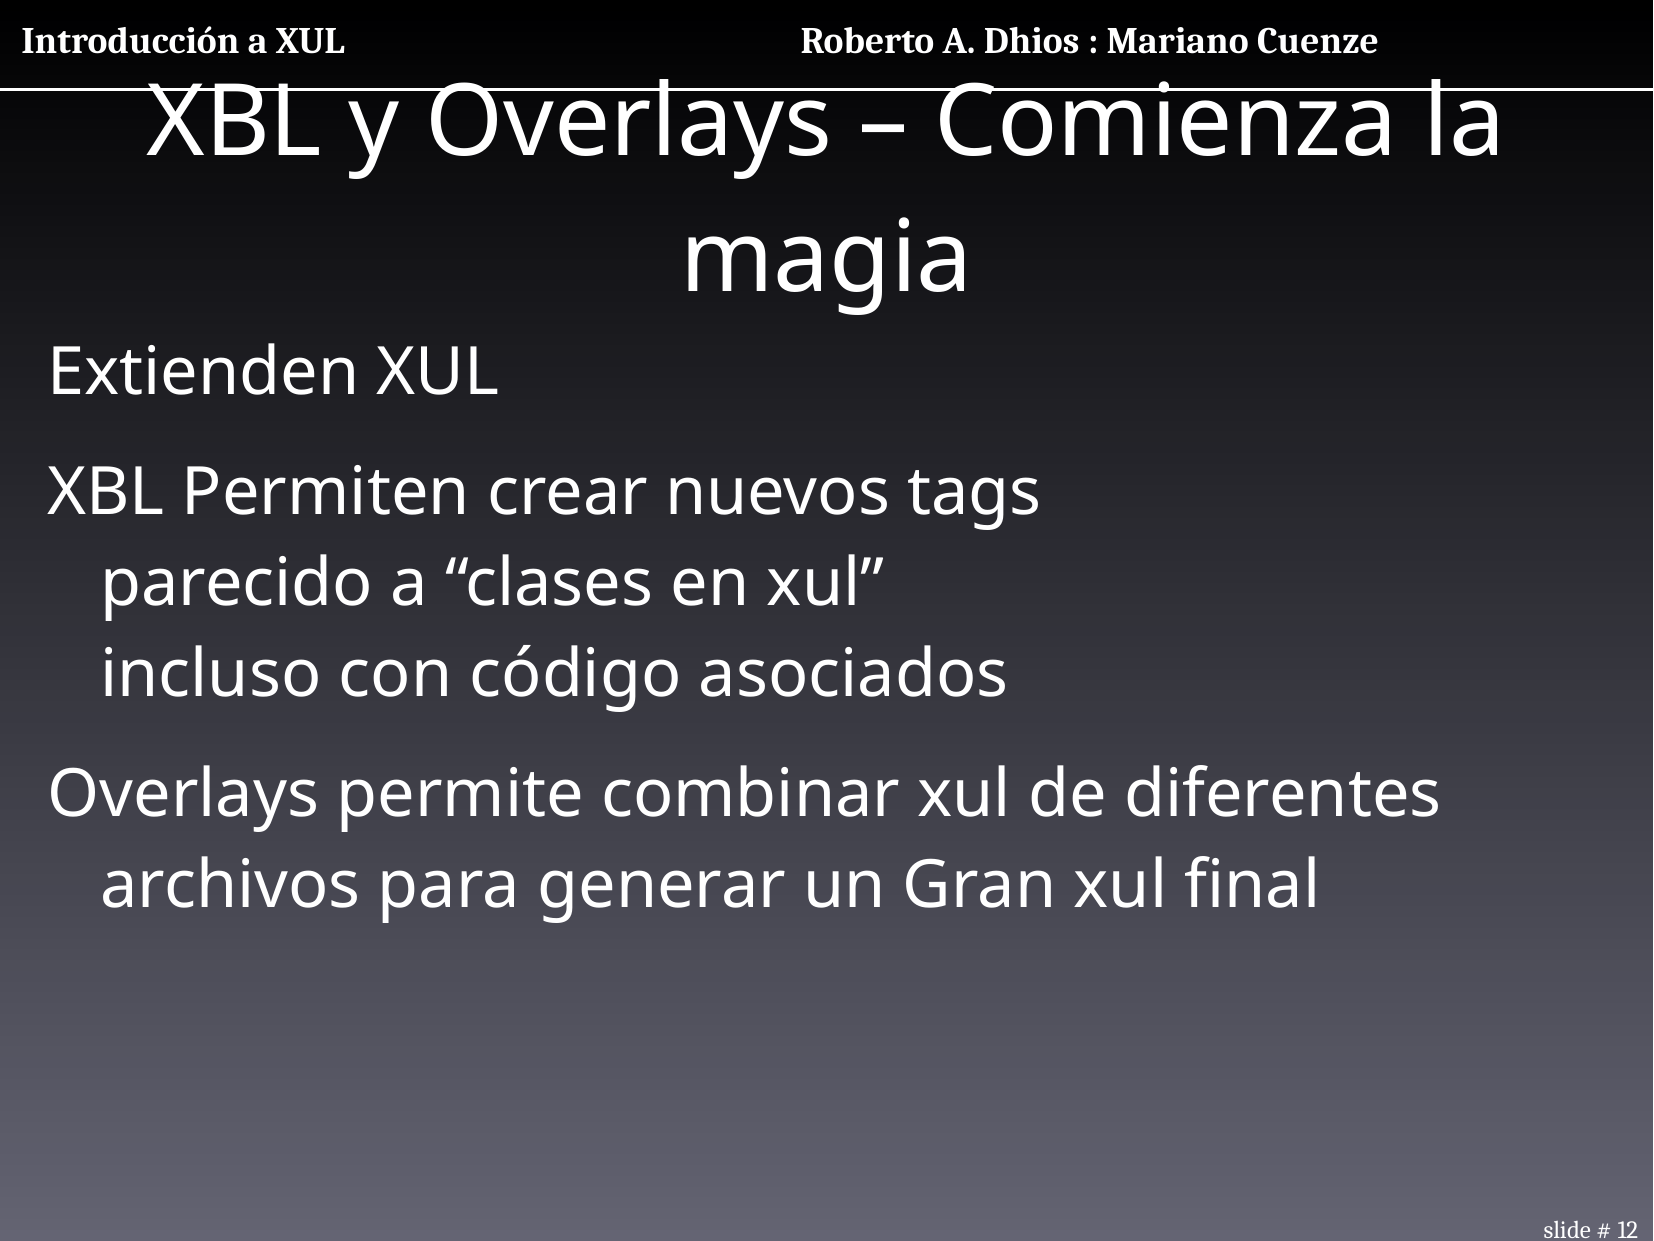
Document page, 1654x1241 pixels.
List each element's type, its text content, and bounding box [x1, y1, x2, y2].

text_box Introducción a XUL Roberto A. Dhios : Mariano Cuenze [6, 12, 1653, 71]
title XBL y Overlays – Comienza la magia [29, 91, 1625, 281]
list Extienden XUL XBL Permiten crear nuevos tags parecido a “clases en xul” incluso con código asociados Overlays permite combinar xul de diferentes archivos para generar un Gran xul final [29, 323, 1625, 916]
